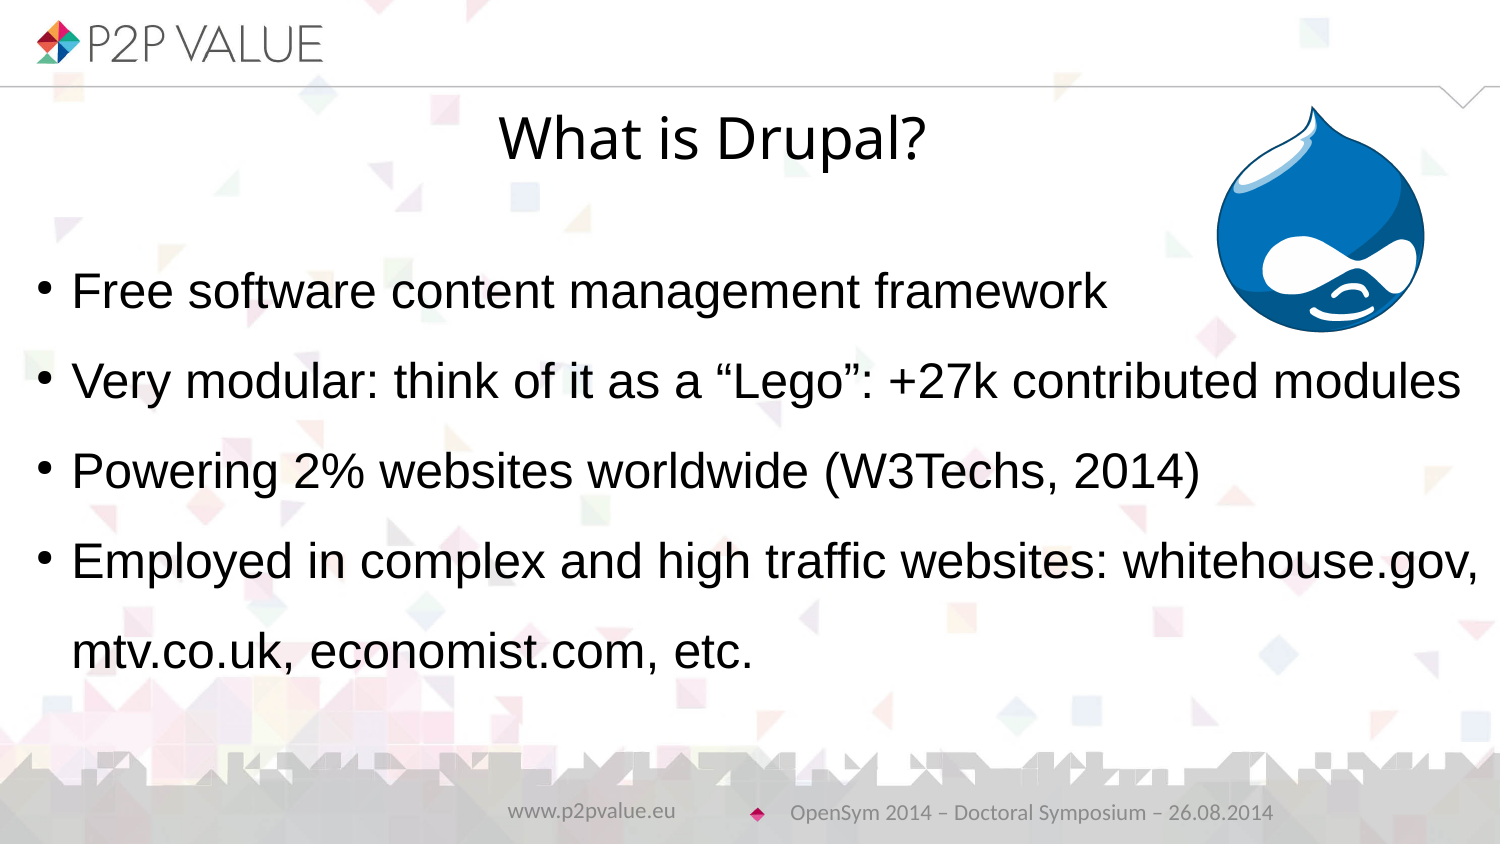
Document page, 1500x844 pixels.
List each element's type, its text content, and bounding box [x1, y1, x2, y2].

text_box www.p2pvalue.eu [501, 789, 720, 829]
text_box OpenSym 2014 – Doctoral Symposium – 26.08.2014 [777, 788, 1470, 834]
title What is Drupal? [60, 92, 1366, 162]
picture [0, 0, 1500, 844]
subtitle Free software content management framework Very modular: think of it as a “Lego”: +27k contributed modules Powering 2% websites worldwide (W3Techs, 2014) Employed in complex and high traffic websites: whitehouse.gov, mtv.co.uk, economist.com, etc. [22, 162, 1500, 718]
